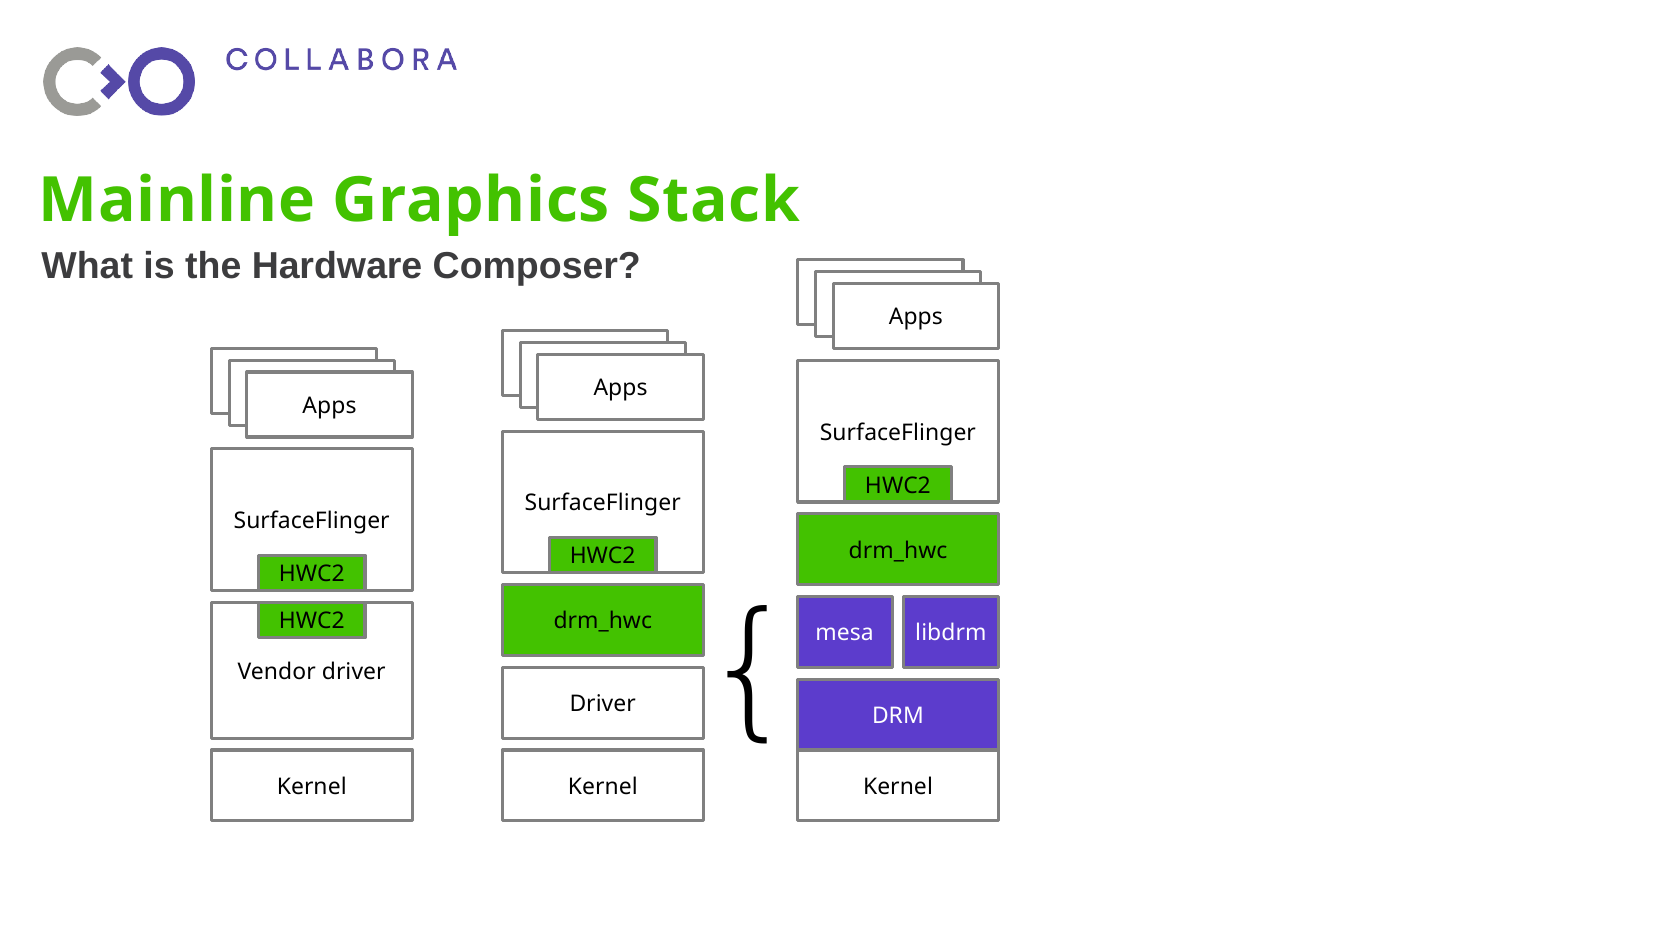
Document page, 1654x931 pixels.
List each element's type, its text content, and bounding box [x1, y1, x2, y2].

text_box Driver [502, 667, 704, 739]
title Mainline Graphics Stack [38, 159, 1614, 216]
text_box SurfaceFlinger [502, 431, 704, 573]
text_box mesa [845, 596, 893, 668]
text_box Apps [246, 372, 413, 438]
text_box HWC2 [258, 602, 366, 638]
text_box Vendor driver [211, 602, 413, 739]
text_box SurfaceFlinger [797, 360, 999, 502]
text_box Kernel [845, 751, 999, 821]
text_box Apps [537, 354, 704, 420]
text_box drm_hwc [502, 584, 704, 656]
text_box What is the Hardware Composer? [41, 240, 1614, 290]
text_box Apps [833, 290, 999, 349]
text_box [211, 348, 395, 426]
text_box libdrm [903, 596, 999, 668]
text_box Kernel [502, 750, 704, 821]
text_box drm_hwc [797, 513, 999, 585]
picture [43, 47, 457, 116]
text_box { [687, 572, 845, 821]
text_box Kernel [211, 750, 413, 821]
text_box [502, 330, 686, 408]
text_box HWC2 [844, 466, 952, 502]
text_box SurfaceFlinger [211, 448, 413, 591]
text_box [797, 290, 833, 337]
text_box HWC2 [549, 537, 657, 573]
text_box HWC2 [258, 555, 366, 591]
text_box DRM [845, 679, 999, 751]
